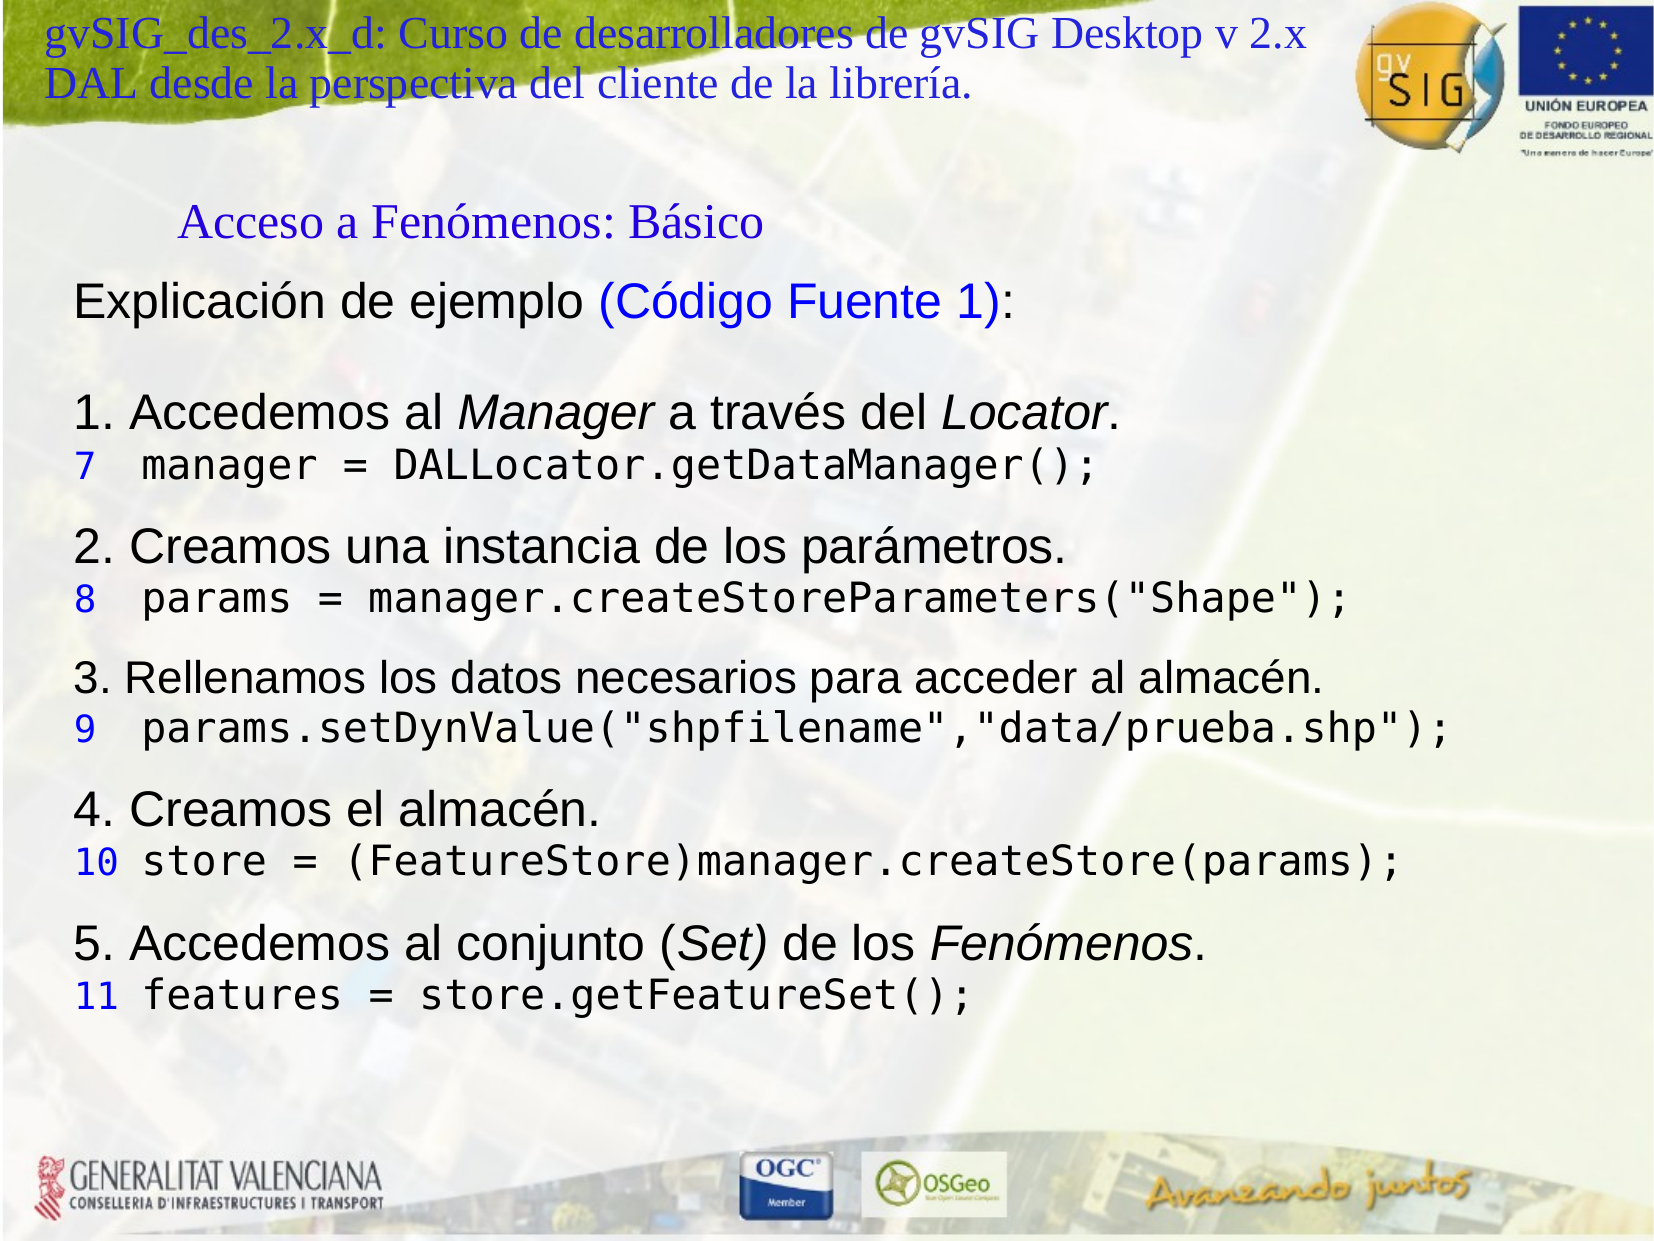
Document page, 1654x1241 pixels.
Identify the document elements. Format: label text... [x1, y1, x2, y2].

picture [2, 0, 1654, 1241]
title Acceso a Fenómenos: Básico [177, 88, 1329, 265]
text_box Explicación de ejemplo (Código Fuente 1): 1. Accedemos al Manager a través del Locator. 7 manager = DALLocator.getDataManager(); 2. Creamos una instancia de los parámetros. 8 params = manager.createStoreParameters("Shape"); 3. Rellenamos los datos necesarios para acceder al almacén. 9 params.setDynValue("shpfilename","data/prueba.shp"); 4. Creamos el almacén. 10 store = (FeatureStore)manager.createStore(params); 5. Accedemos al conjunto (Set) de los Fenómenos. 11 features = store.getFeatureSet(); [59, 265, 1565, 1093]
